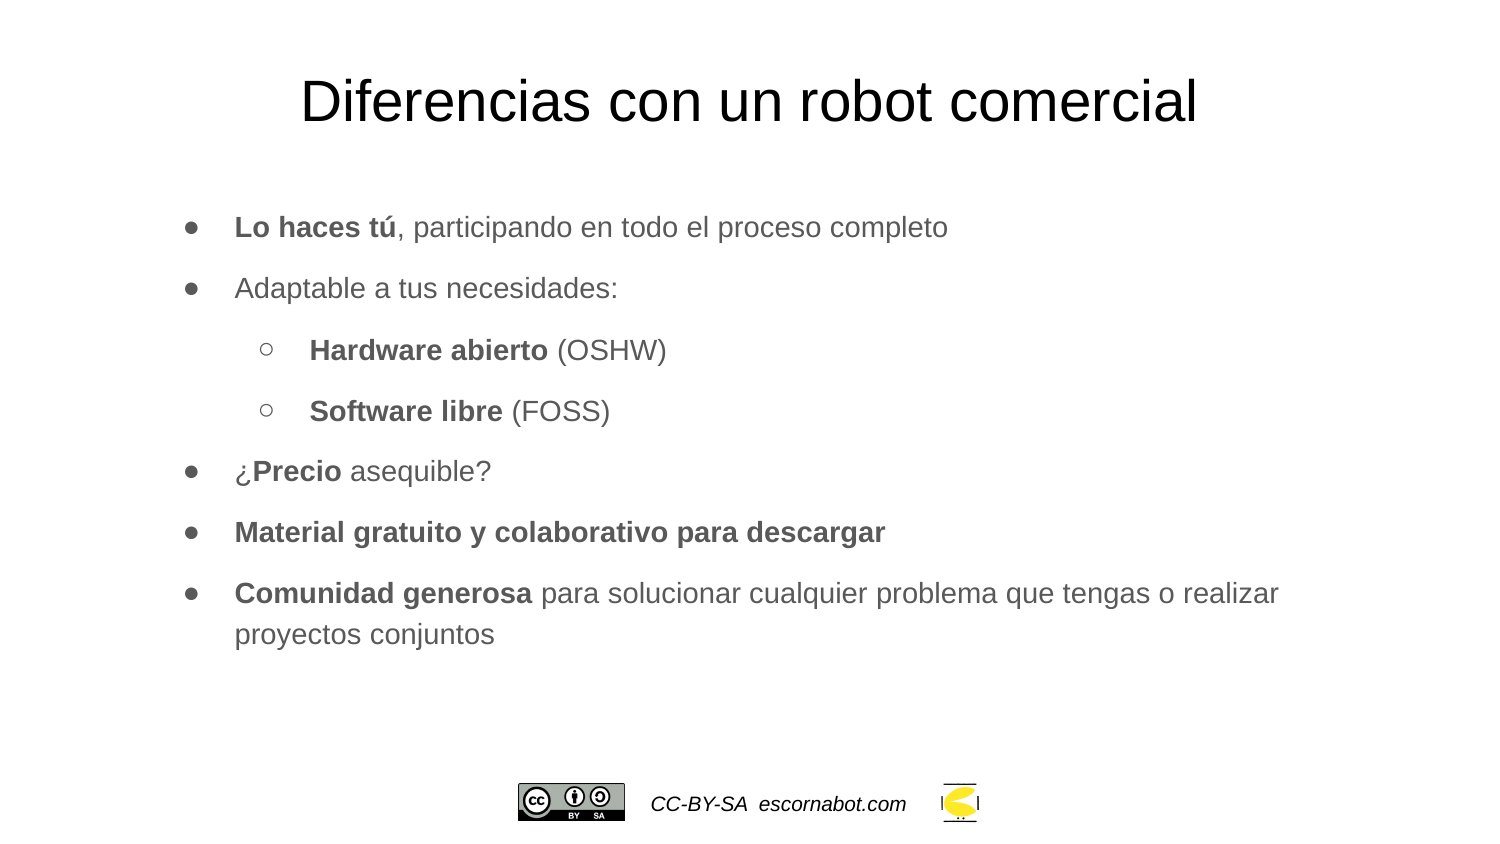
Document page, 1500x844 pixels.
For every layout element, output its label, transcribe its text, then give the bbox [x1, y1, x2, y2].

text_box CC-BY-SA escornabot.com [635, 775, 936, 830]
title Diferencias con un robot comercial [51, 48, 1449, 142]
picture [518, 783, 625, 821]
picture [938, 781, 982, 824]
text_box Lo haces tú, participando en todo el proceso completo Adaptable a tus necesidades: Hardware abierto (OSHW) Software libre (FOSS) ¿Precio asequible? Material gratuito y colaborativo para descargar Comunidad generosa para solucionar cualquier problema que tengas o realizar proyectos conjuntos [144, 188, 1354, 688]
